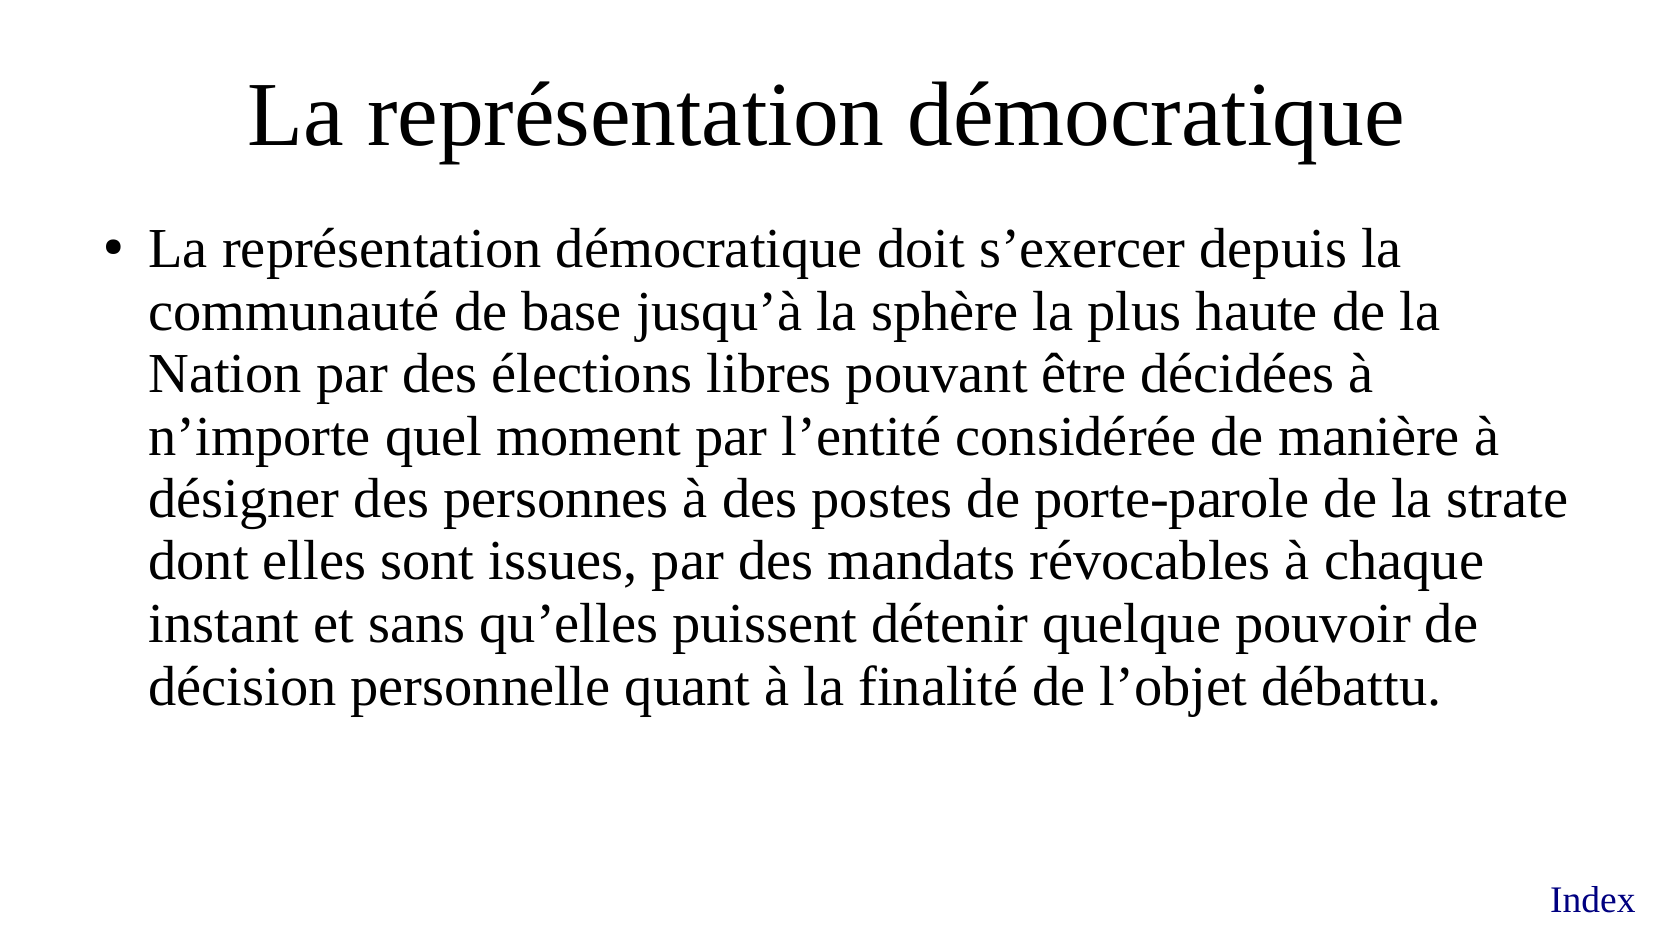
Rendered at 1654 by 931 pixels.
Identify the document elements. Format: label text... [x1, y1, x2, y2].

list La représentation démocratique doit s’exercer depuis la communauté de base jusqu’à la sphère la plus haute de la Nation par des élections libres pouvant être décidées à n’importe quel moment par l’entité considérée de manière à désigner des personnes à des postes de porte-parole de la strate dont elles sont issues, par des mandats révocables à chaque instant et sans qu’elles puissent détenir quelque pouvoir de décision personnelle quant à la finalité de l’objet débattu. [88, 217, 1577, 757]
title La représentation démocratique [82, 0, 1571, 296]
